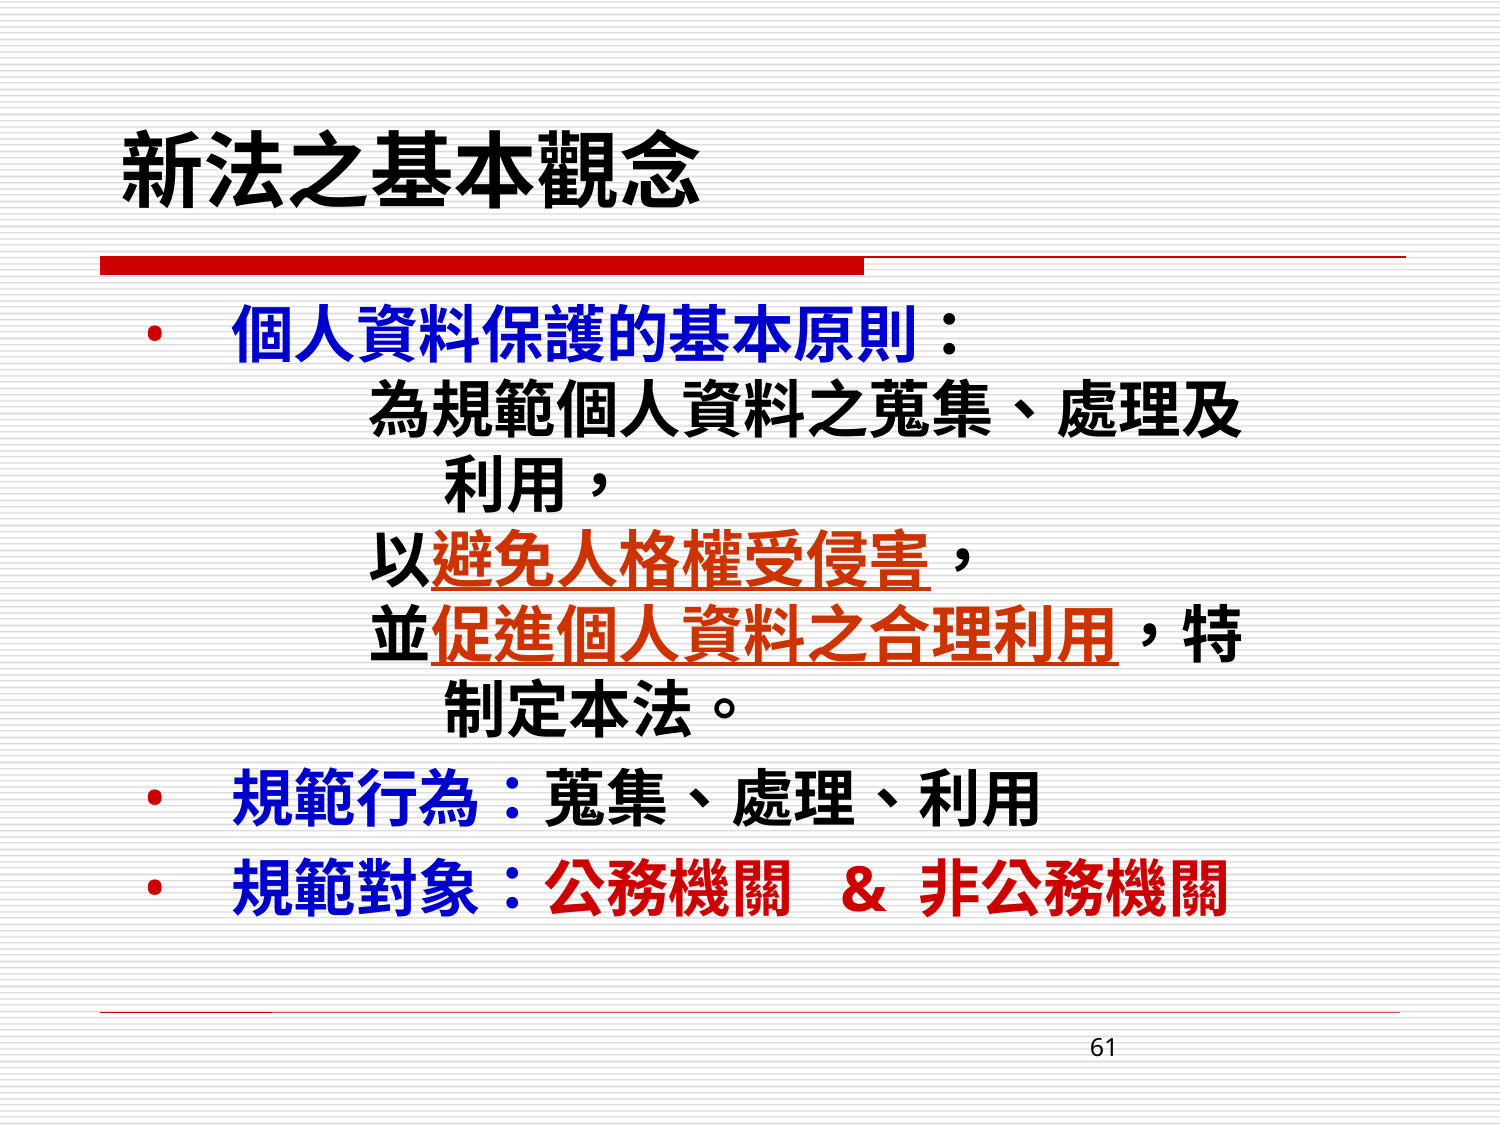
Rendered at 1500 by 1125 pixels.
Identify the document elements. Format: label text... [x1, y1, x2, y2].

text_box [1074, 1024, 1400, 1103]
list 個人資料保護的基本原則： 為規範個人資料之蒐集、處理及利用， 以避免人格權受侵害， 並促進個人資料之合理利用，特制定本法。 規範行為：蒐集、處理、利用 規範對象：公務機關 & 非公務機關 [128, 287, 1313, 988]
title 新法之基本觀念 [105, 93, 1395, 242]
